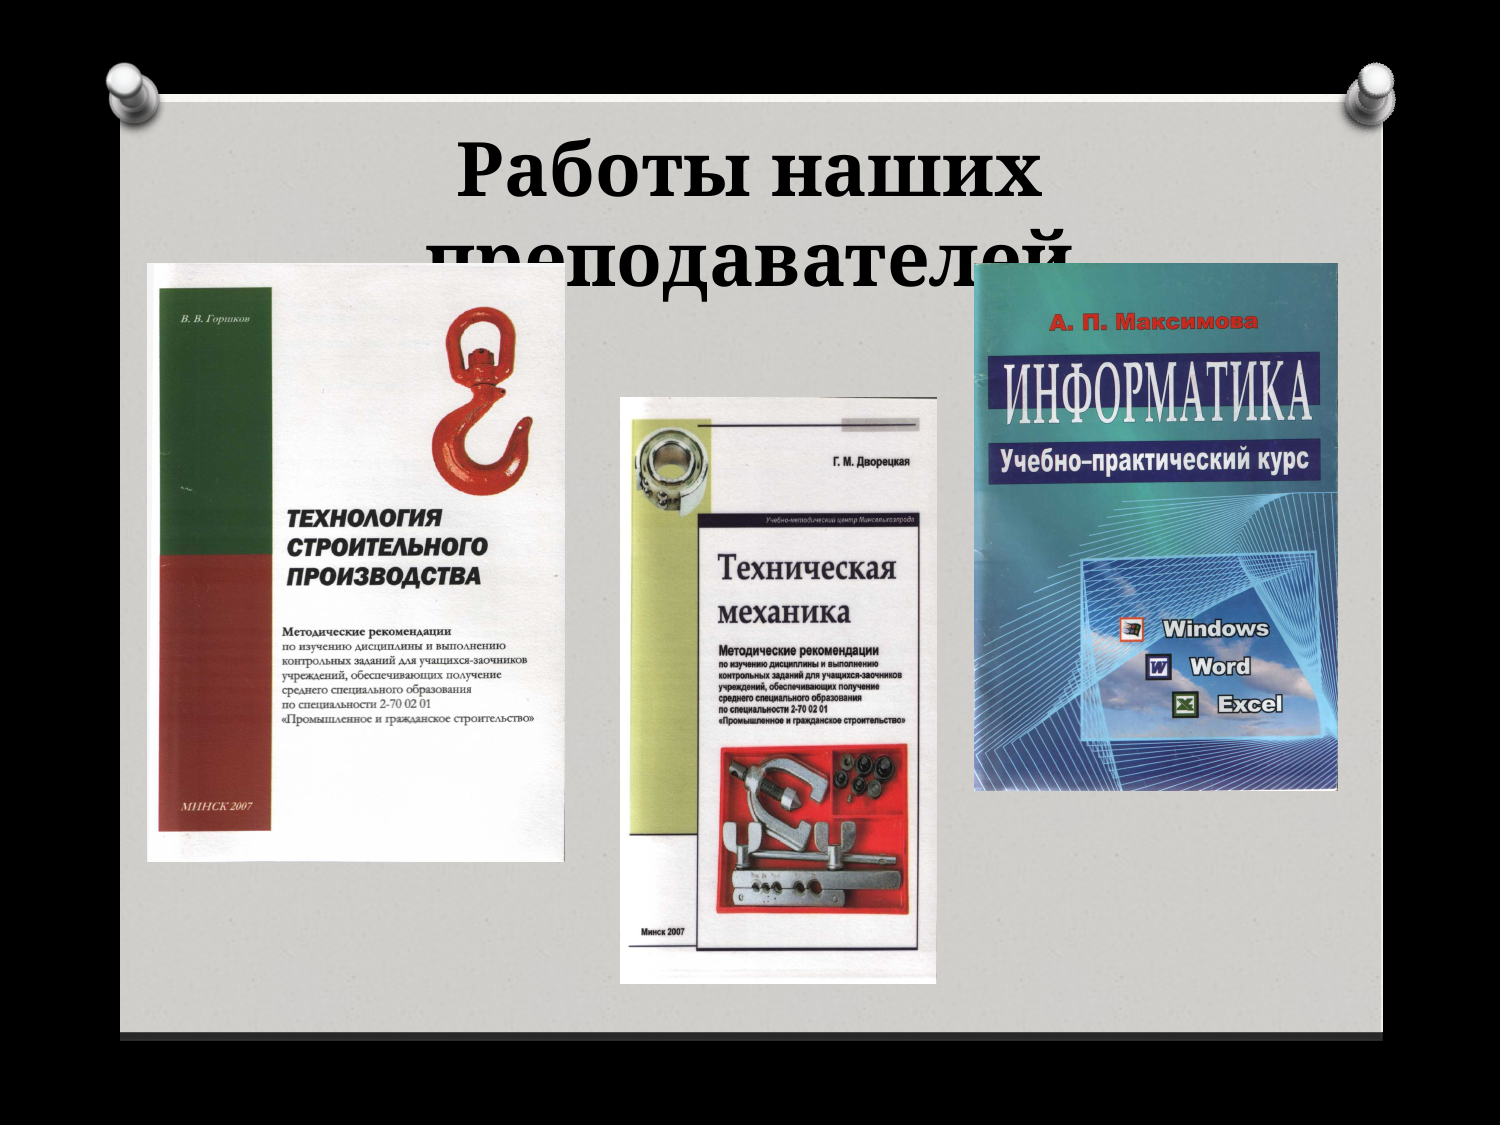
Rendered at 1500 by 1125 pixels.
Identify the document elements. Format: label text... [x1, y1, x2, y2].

picture [147, 263, 565, 862]
picture [620, 397, 937, 984]
title Работы наших преподавателей [123, 113, 1377, 235]
picture [974, 263, 1338, 791]
